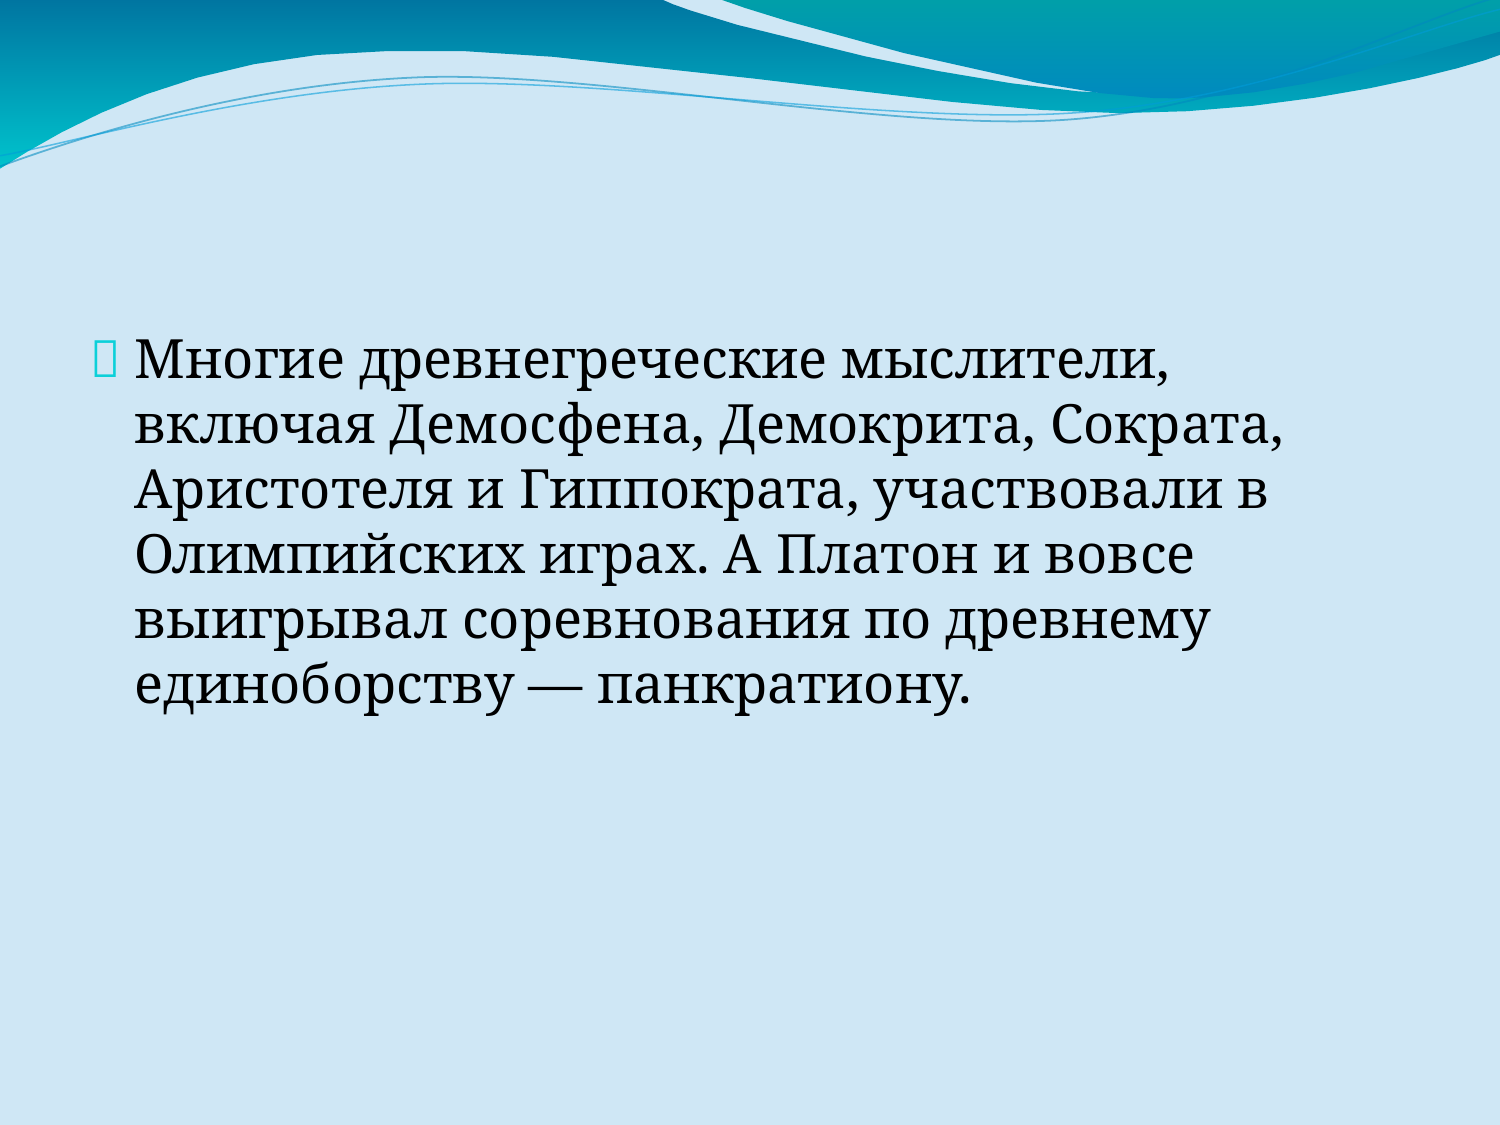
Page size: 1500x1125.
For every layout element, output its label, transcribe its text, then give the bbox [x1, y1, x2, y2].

list Многие древнегреческие мыслители, включая Демосфена, Демокрита, Сократа, Аристотеля и Гиппократа, участвовали в Олимпийских играх. А Платон и вовсе выигрывал соревнования по древнему единоборству — панкратиону. [75, 317, 1425, 1038]
title [75, 115, 1425, 303]
